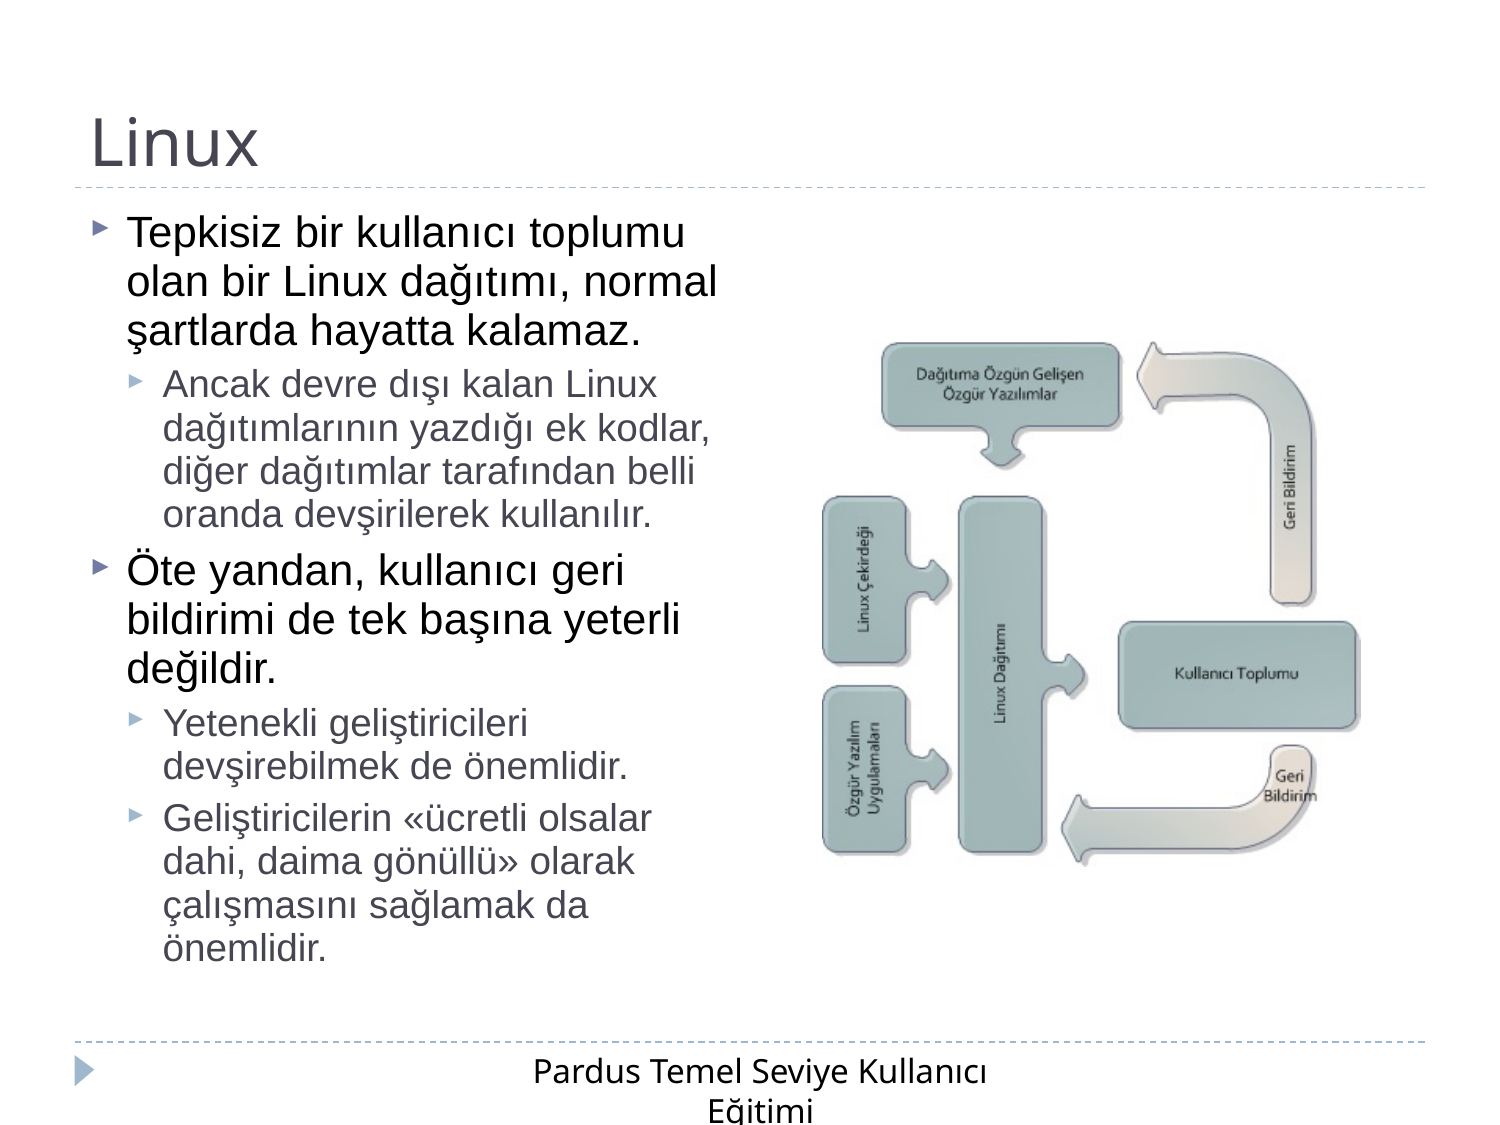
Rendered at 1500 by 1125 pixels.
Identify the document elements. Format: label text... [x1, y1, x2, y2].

title Linux [75, 37, 1425, 188]
picture [822, 341, 1361, 867]
list Tepkisiz bir kullanıcı toplumu olan bir Linux dağıtımı, normal şartlarda hayatta kalamaz. Ancak devre dışı kalan Linux dağıtımlarının yazdığı ek kodlar, diğer dağıtımlar tarafından belli oranda devşirilerek kullanılır. Öte yandan, kullanıcı geri bildirimi de tek başına yeterli değildir. Yetenekli geliştiricileri devşirebilmek de önemlidir. Geliştiricilerin «ücretli olsalar dahi, daima gönüllü» olarak çalışmasını sağlamak da önemlidir. [75, 200, 738, 1010]
